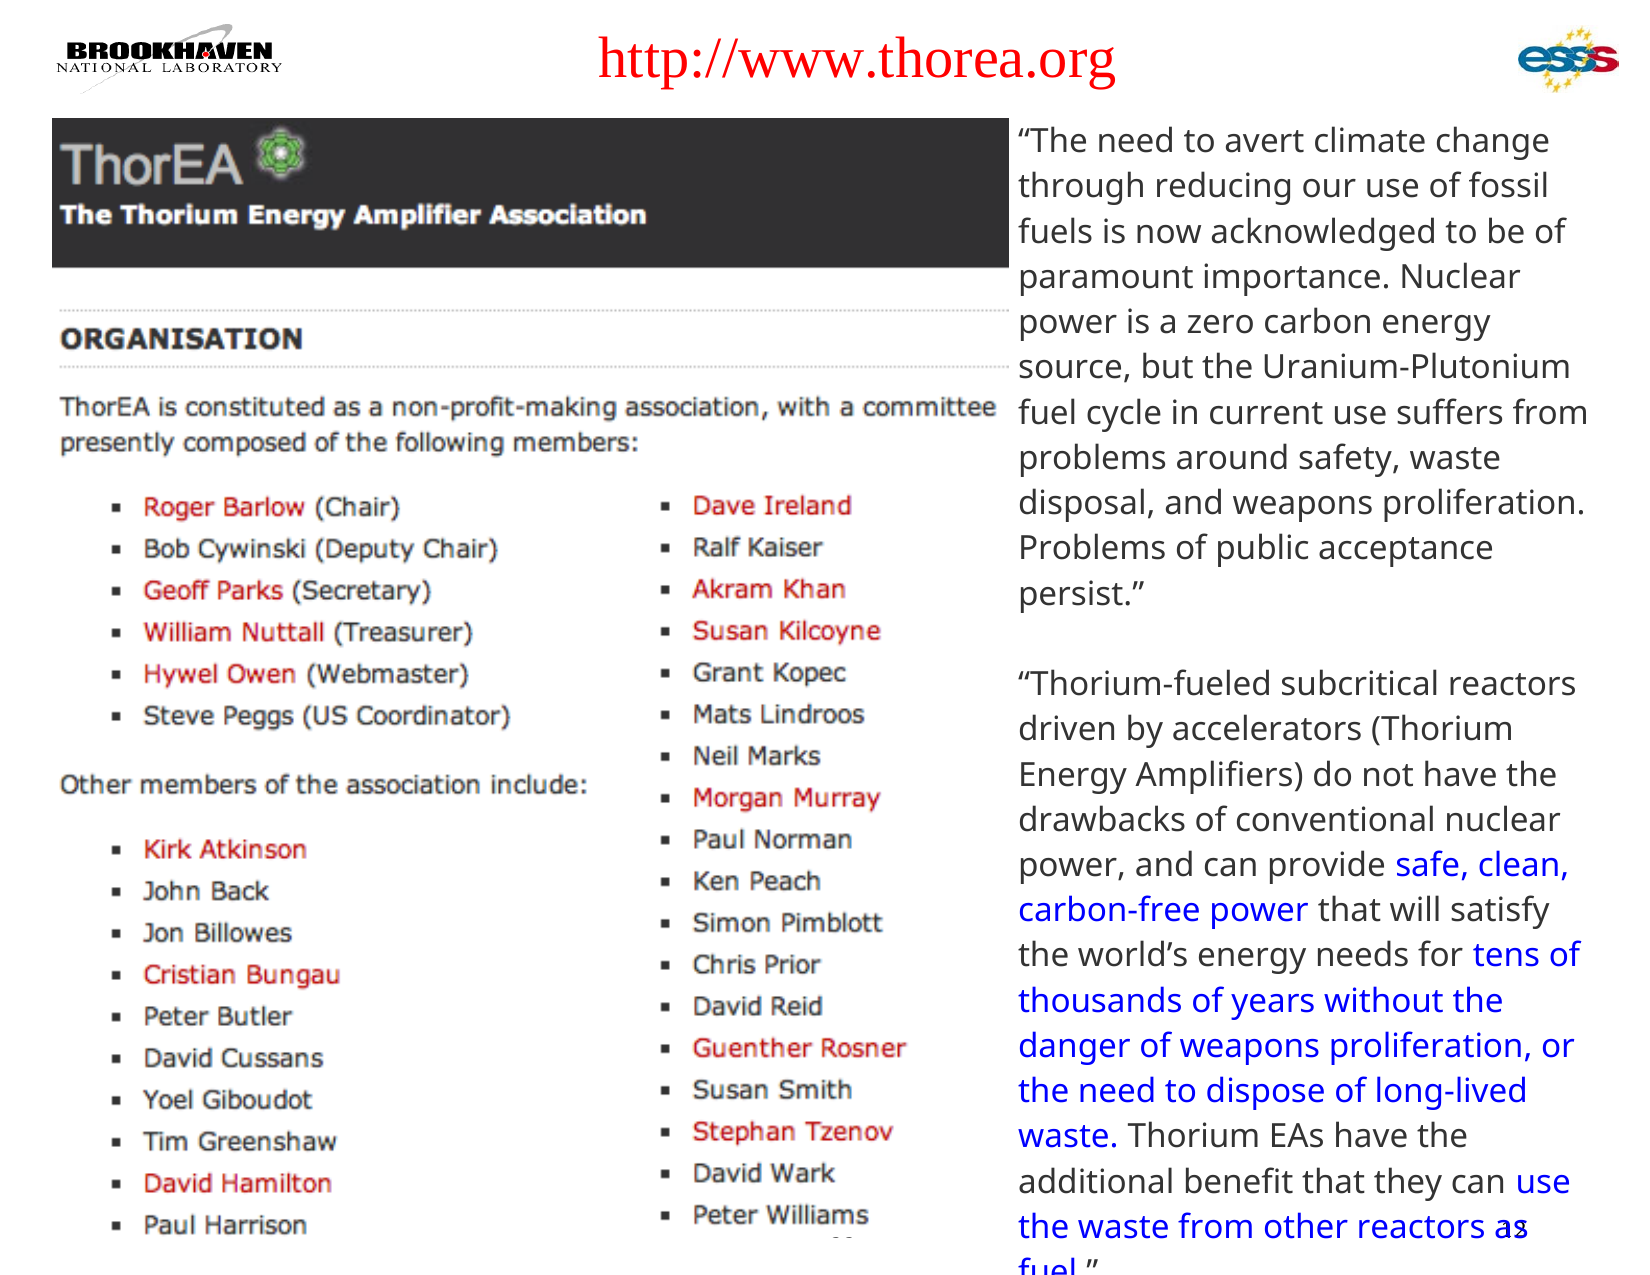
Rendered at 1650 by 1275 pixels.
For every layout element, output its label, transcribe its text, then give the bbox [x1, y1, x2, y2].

picture [1518, 25, 1619, 93]
text_box “The need to avert climate change through reducing our use of fossil fuels is now acknowledged to be of paramount importance. Nuclear power is a zero carbon energy source, but the Uranium-Plutonium fuel cycle in current use suffers from problems around safety, waste disposal, and weapons proliferation. Problems of public acceptance persist.” “Thorium-fueled subcritical reactors driven by accelerators (Thorium Energy Amplifiers) do not have the drawbacks of conventional nuclear power, and can provide safe, clean, carbon-free power that will satisfy the world’s energy needs for tens of thousands of years without the danger of weapons proliferation, or the need to dispose of long-lived waste. Thorium EAs have the additional benefit that they can use the waste from other reactors as fuel.” [1018, 117, 1597, 1213]
picture [52, 118, 1009, 1237]
picture [54, 765, 593, 1243]
text_box http://www.thorea.org [598, 25, 1119, 90]
picture [1555, 52, 1566, 57]
picture [56, 24, 282, 94]
